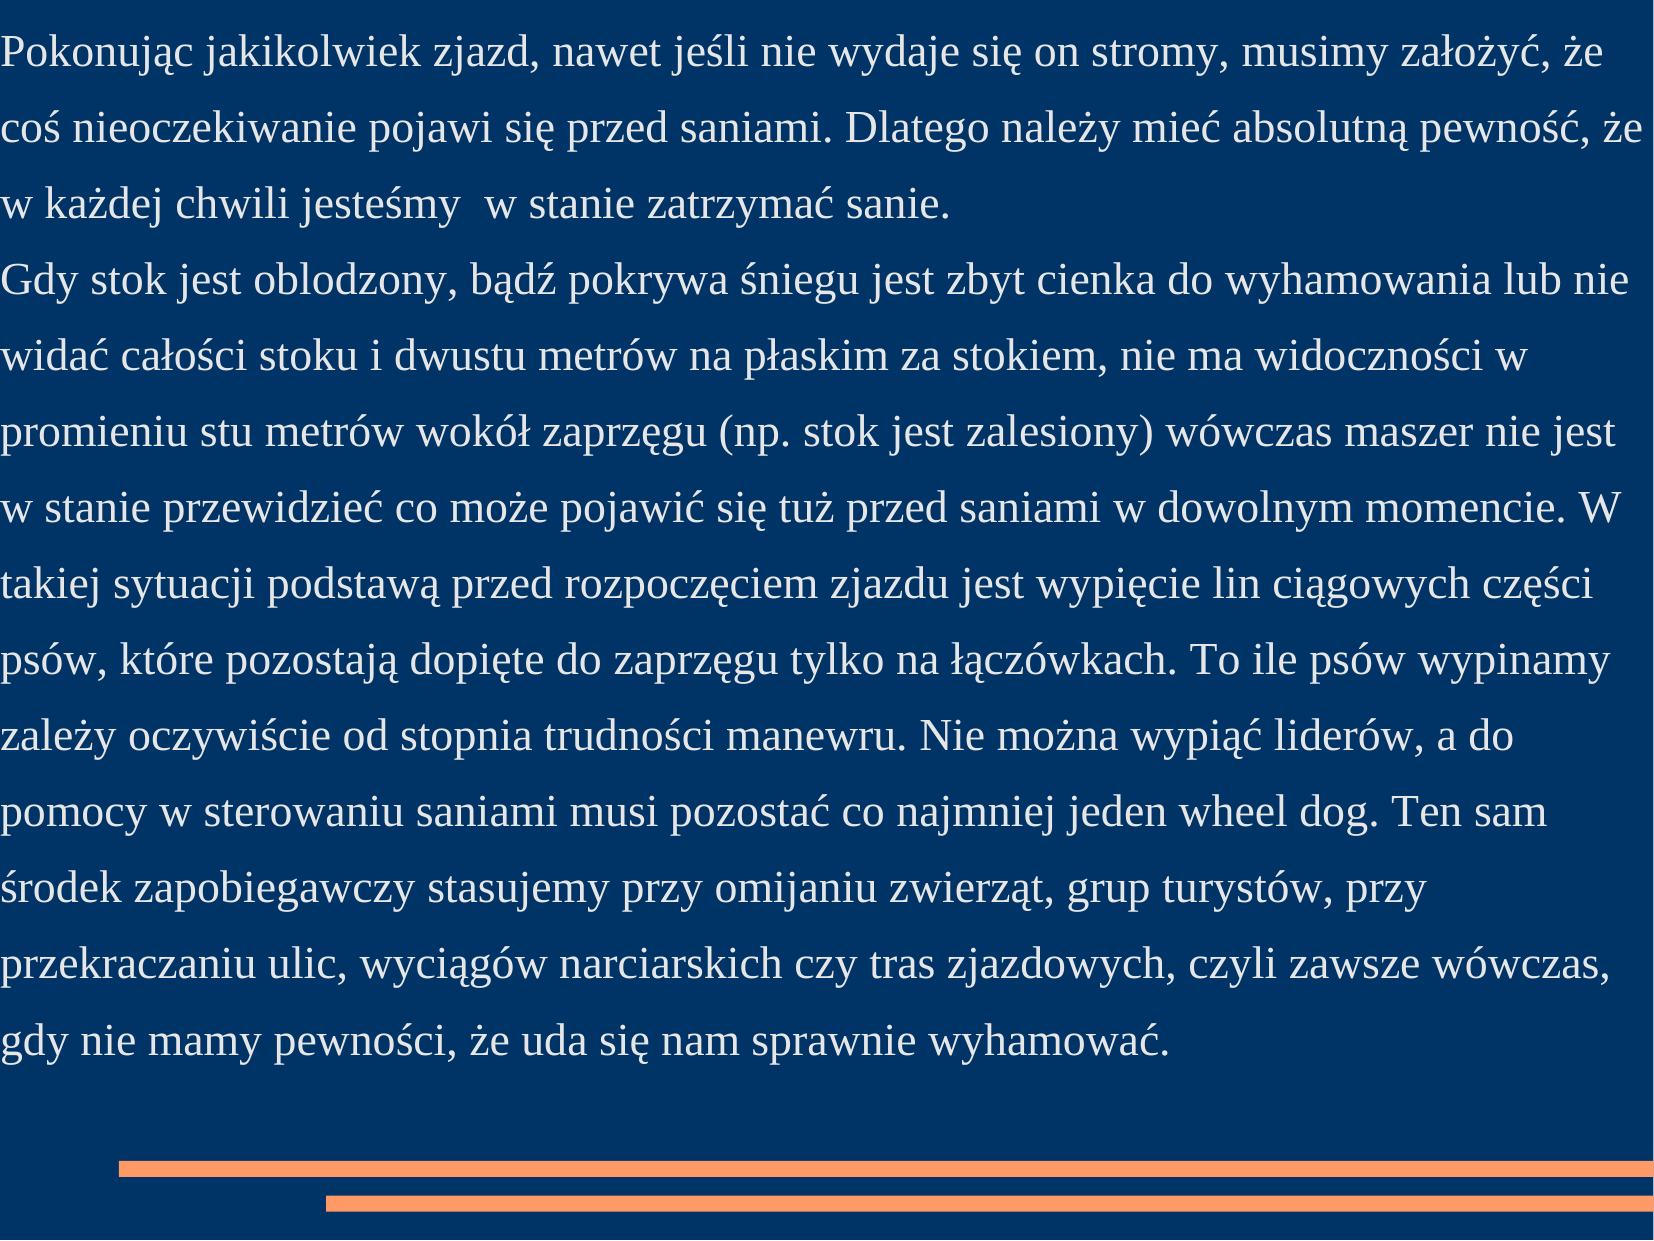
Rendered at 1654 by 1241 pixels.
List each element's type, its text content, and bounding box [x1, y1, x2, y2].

list Pokonując jakikolwiek zjazd, nawet jeśli nie wydaje się on stromy, musimy założyć, że coś nieoczekiwanie pojawi się przed saniami. Dlatego należy mieć absolutną pewność, że w każdej chwili jesteśmy w stanie zatrzymać sanie. Gdy stok jest oblodzony, bądź pokrywa śniegu jest zbyt cienka do wyhamowania lub nie widać całości stoku i dwustu metrów na płaskim za stokiem, nie ma widoczności w promieniu stu metrów wokół zaprzęgu (np. stok jest zalesiony) wówczas maszer nie jest w stanie przewidzieć co może pojawić się tuż przed saniami w dowolnym momencie. W takiej sytuacji podstawą przed rozpoczęciem zjazdu jest wypięcie lin ciągowych części psów, które pozostają dopięte do zaprzęgu tylko na łączówkach. To ile psów wypinamy zależy oczywiście od stopnia trudności manewru. Nie można wypiąć liderów, a do pomocy w sterowaniu saniami musi pozostać co najmniej jeden wheel dog. Ten sam środek zapobiegawczy stasujemy przy omijaniu zwierząt, grup turystów, przy przekraczaniu ulic, wyciągów narciarskich czy tras zjazdowych, czyli zawsze wówczas, gdy nie mamy pewności, że uda się nam sprawnie wyhamować. [0, 0, 1654, 1241]
